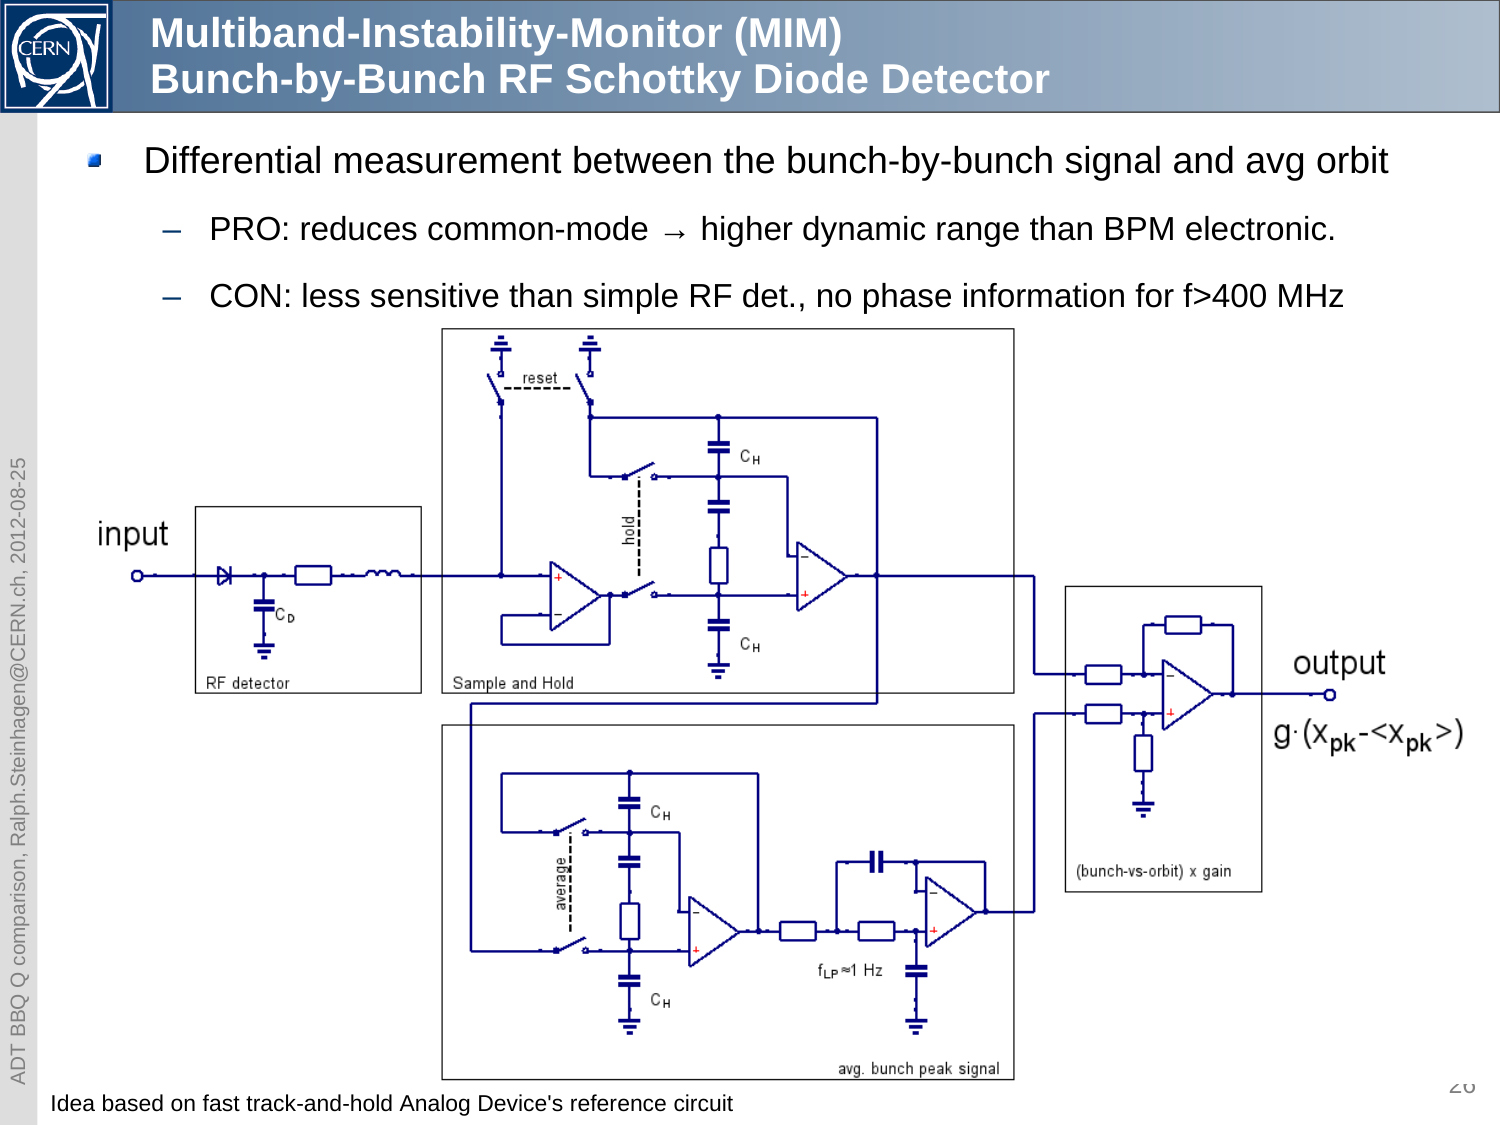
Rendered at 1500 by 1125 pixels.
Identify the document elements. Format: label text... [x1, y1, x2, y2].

title Multiband-Instability-Monitor (MIM) Bunch-by-Bunch RF Schottky Diode Detector [150, 0, 1201, 113]
picture [0, 0, 113, 113]
text_box Idea based on fast track-and-hold Analog Device's reference circuit [35, 1083, 821, 1124]
picture [87, 316, 1476, 1084]
list Differential measurement between the bunch-by-bunch signal and avg orbit PRO: reduces common-mode → higher dynamic range than BPM electronic. CON: less sensitive than simple RF det., no phase information for f>400 MHz [87, 137, 1438, 1030]
